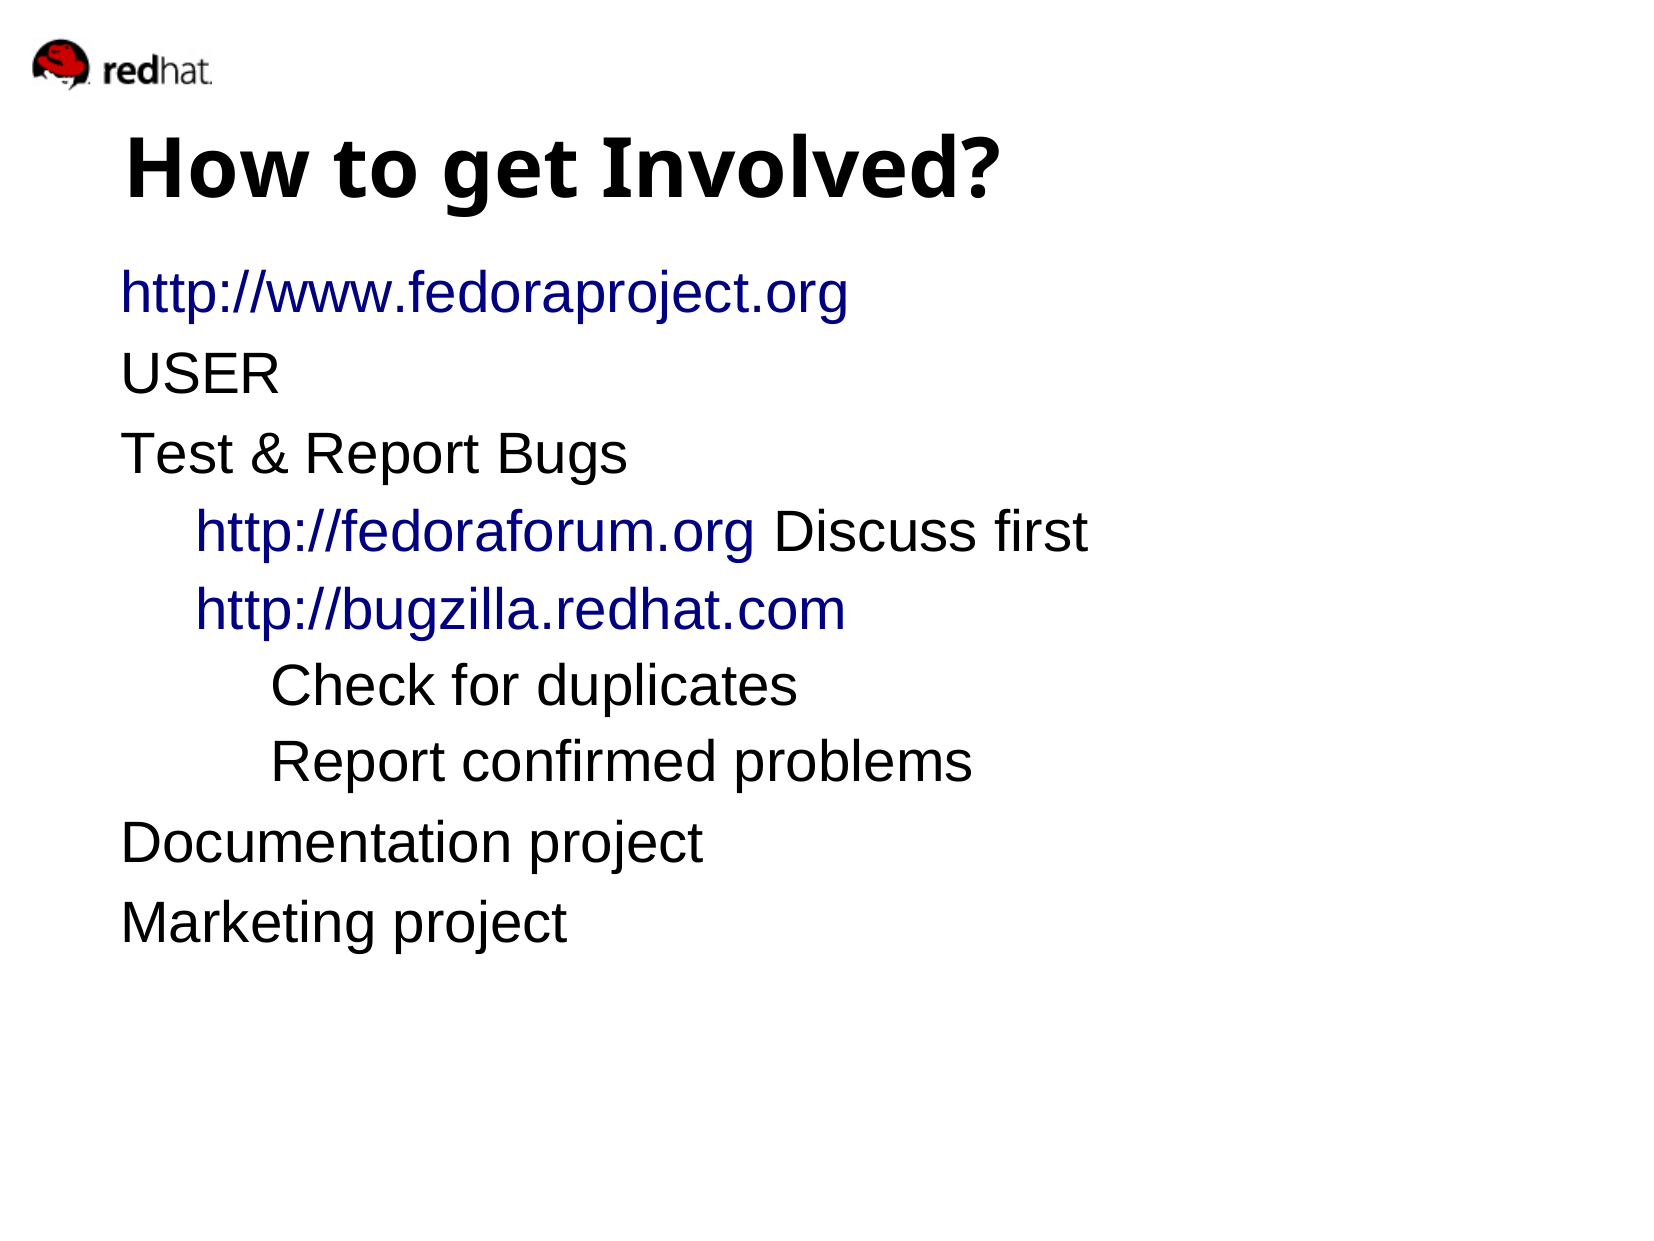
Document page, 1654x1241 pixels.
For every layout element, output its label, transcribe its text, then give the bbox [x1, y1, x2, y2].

list http://www.fedoraproject.org USER Test & Report Bugs http://fedoraforum.org Discuss first http://bugzilla.redhat.com Check for duplicates Report confirmed problems Documentation project Marketing project [120, 260, 1526, 1149]
title How to get Involved? [123, 110, 1529, 221]
picture [31, 37, 212, 98]
